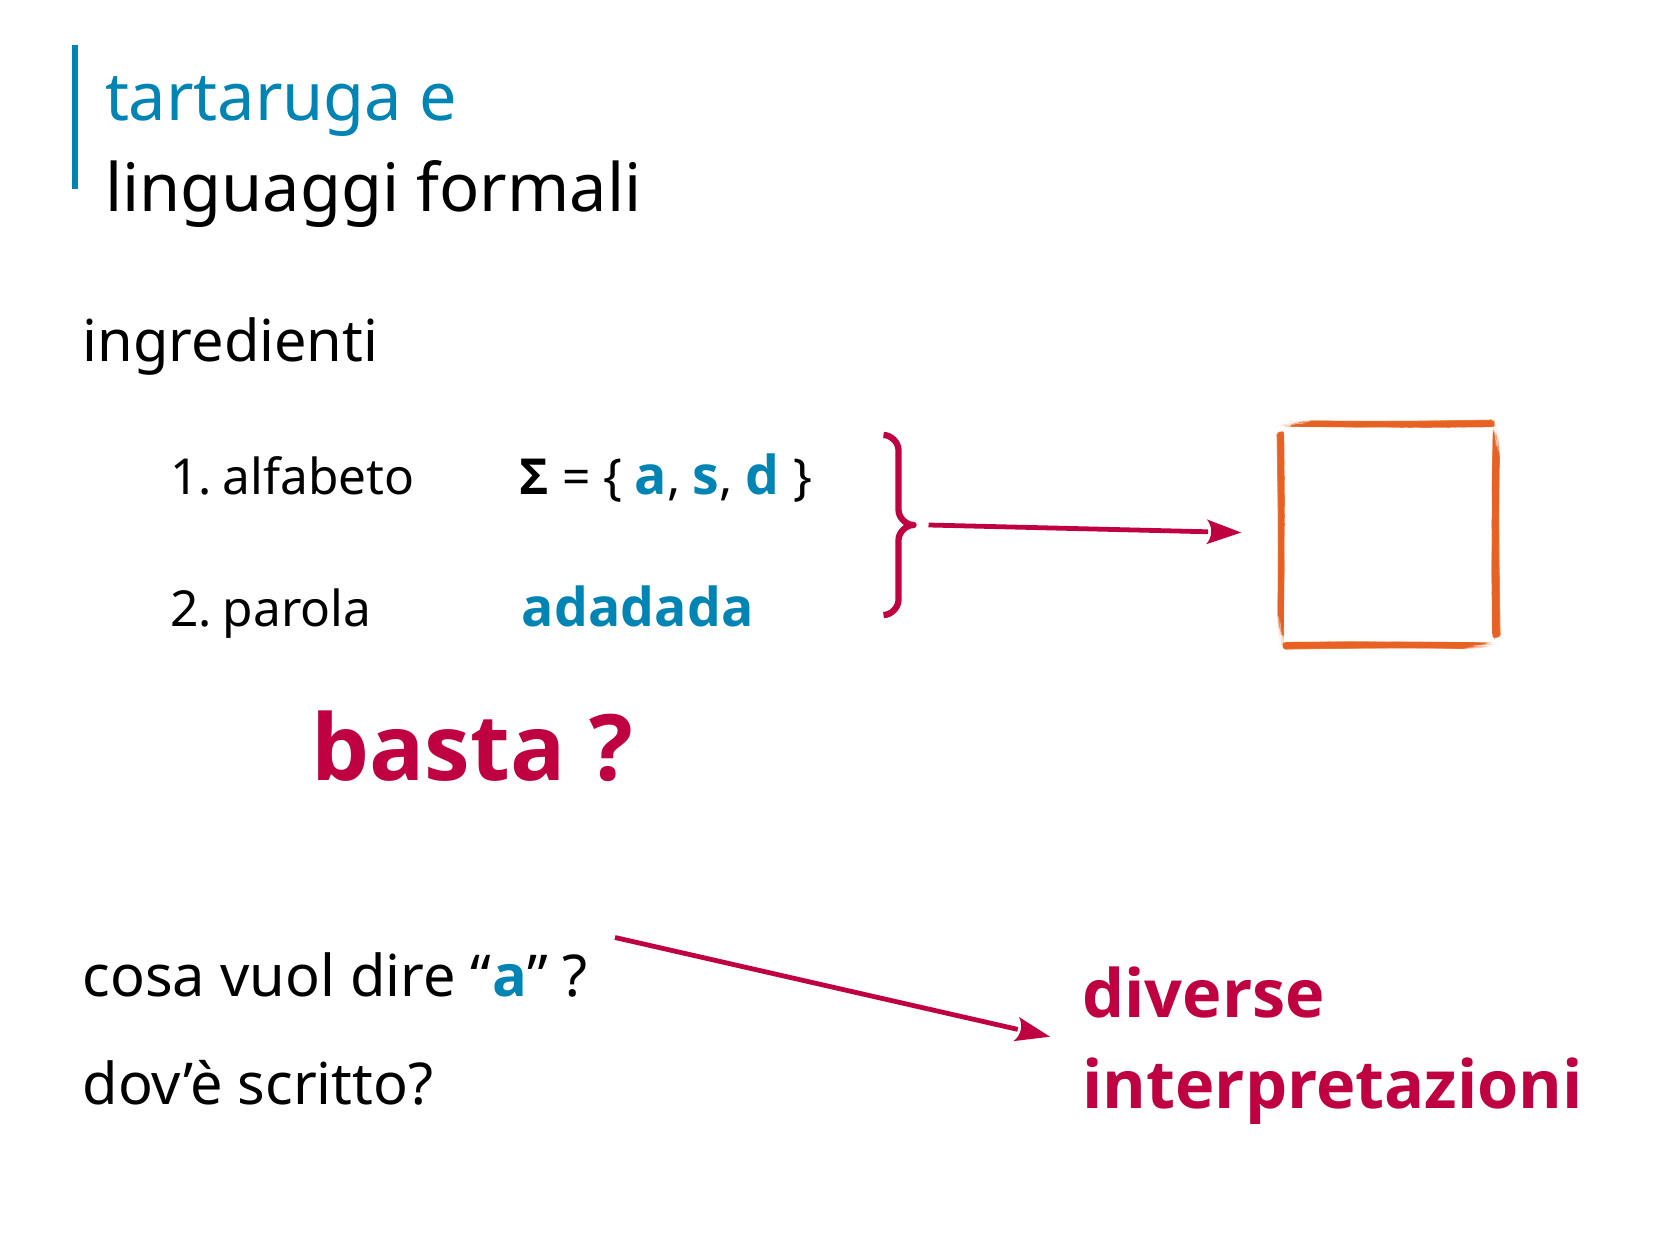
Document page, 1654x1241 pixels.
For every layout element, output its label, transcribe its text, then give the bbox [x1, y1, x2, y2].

text_box diverse interpretazioni [1050, 932, 1636, 1111]
picture [1276, 430, 1502, 652]
list ingredienti alfabeto Σ = { a, s, d } parola adadada cosa vuol dire “a” ? dov’è scritto? [82, 300, 1571, 1126]
title tartaruga e linguaggi formali [105, 49, 1571, 200]
picture [1274, 417, 1501, 639]
text_box basta ? [270, 675, 676, 793]
